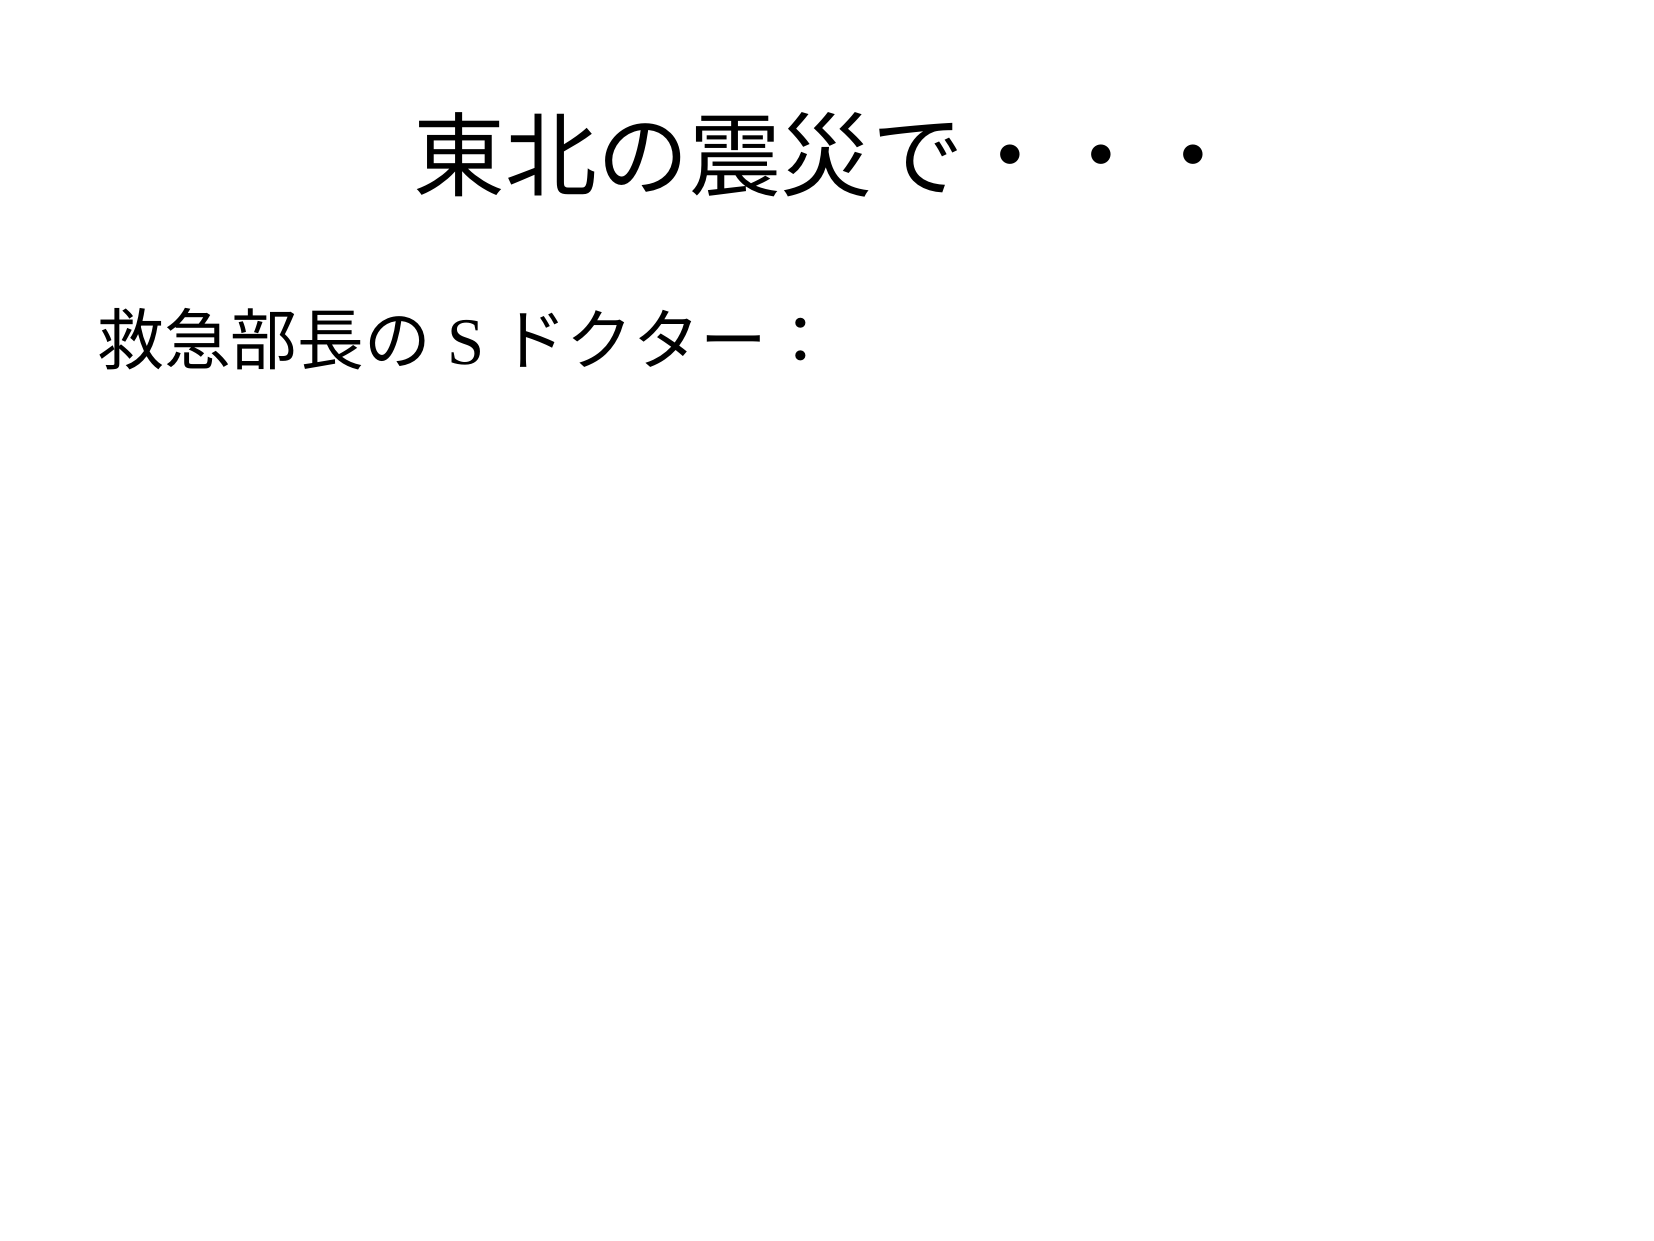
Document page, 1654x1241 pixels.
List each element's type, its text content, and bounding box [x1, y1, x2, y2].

title 東北の震災で・・・ [82, 49, 1571, 257]
list 救急部長のSドクター： [82, 290, 1571, 1010]
